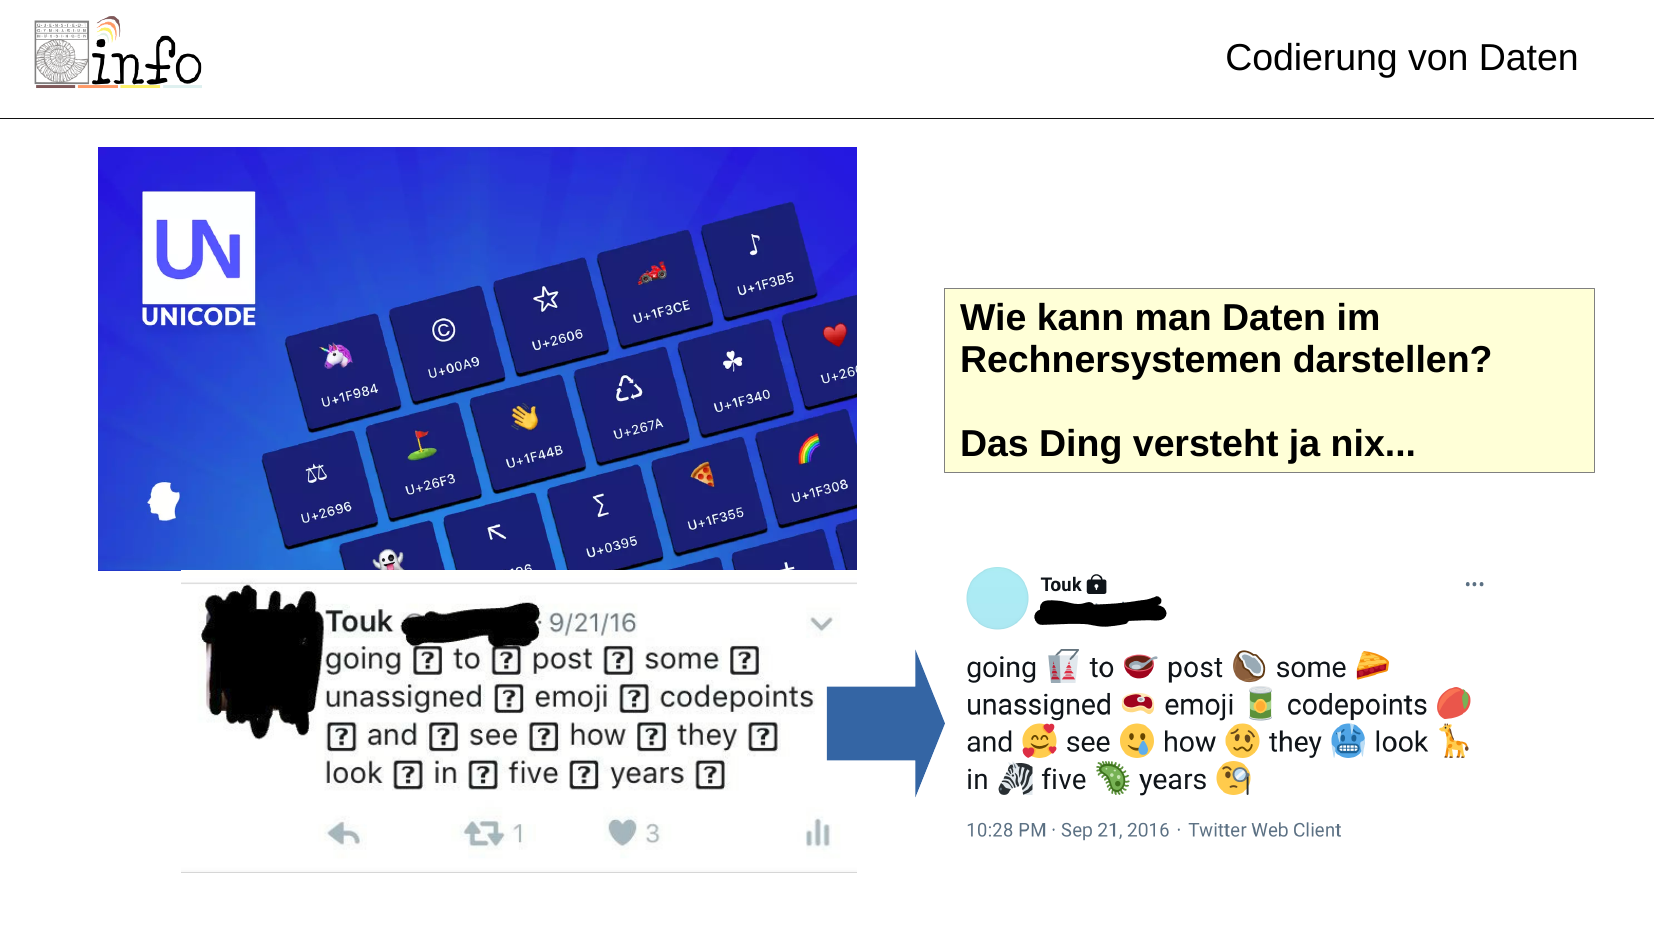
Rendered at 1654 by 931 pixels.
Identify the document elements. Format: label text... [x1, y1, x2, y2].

picture [29, 16, 202, 89]
text_box Wie kann man Daten im Rechnersystemen darstellen? Das Ding versteht ja nix... [944, 288, 1595, 473]
text_box [826, 649, 945, 798]
text_box Codierung von Daten [1210, 29, 1625, 89]
picture [98, 147, 857, 891]
picture [946, 557, 1506, 857]
